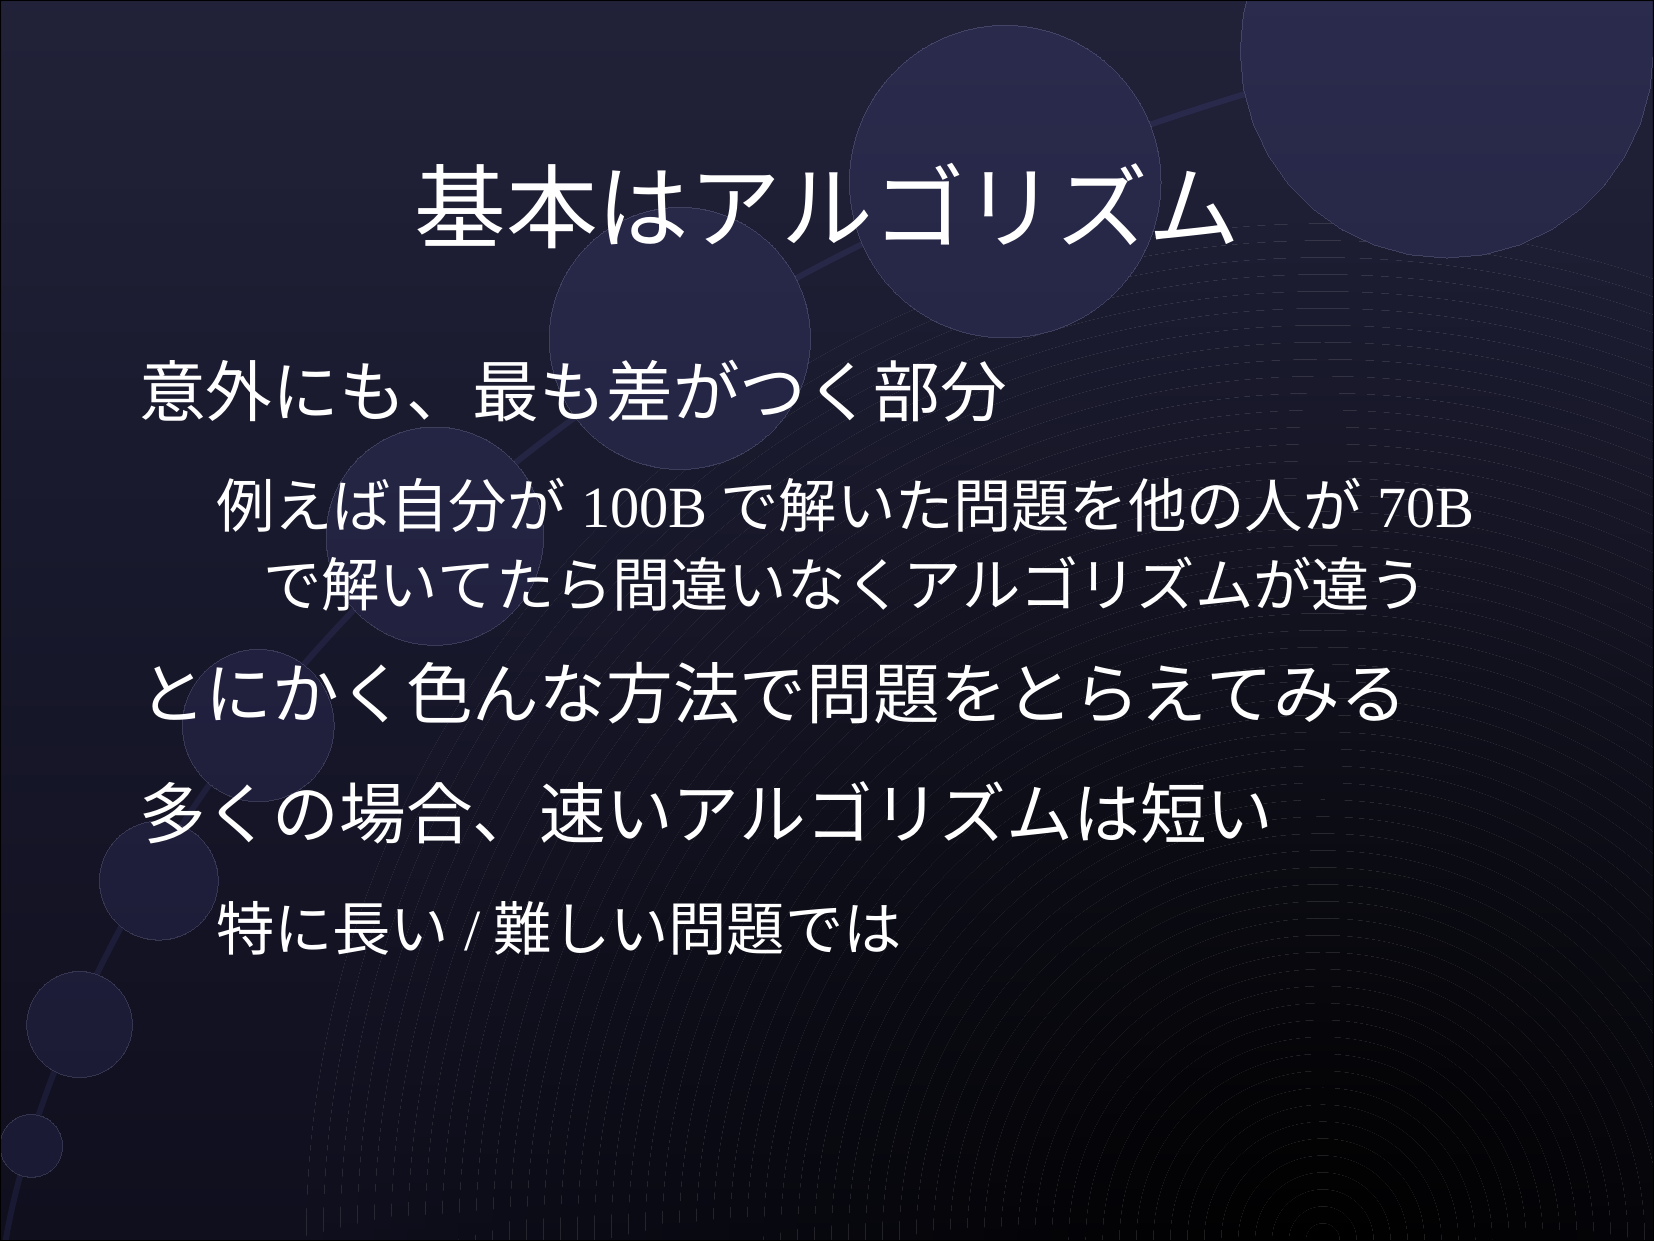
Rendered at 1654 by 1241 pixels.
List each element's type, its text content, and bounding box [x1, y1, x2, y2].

list 意外にも、最も差がつく部分 例えば自分が100Bで解いた問題を他の人が70Bで解いてたら間違いなくアルゴリズムが違う とにかく色んな方法で問題をとらえてみる 多くの場合、速いアルゴリズムは短い 特に長い/難しい問題では [121, 344, 1534, 1127]
title 基本はアルゴリズム [121, 102, 1534, 311]
